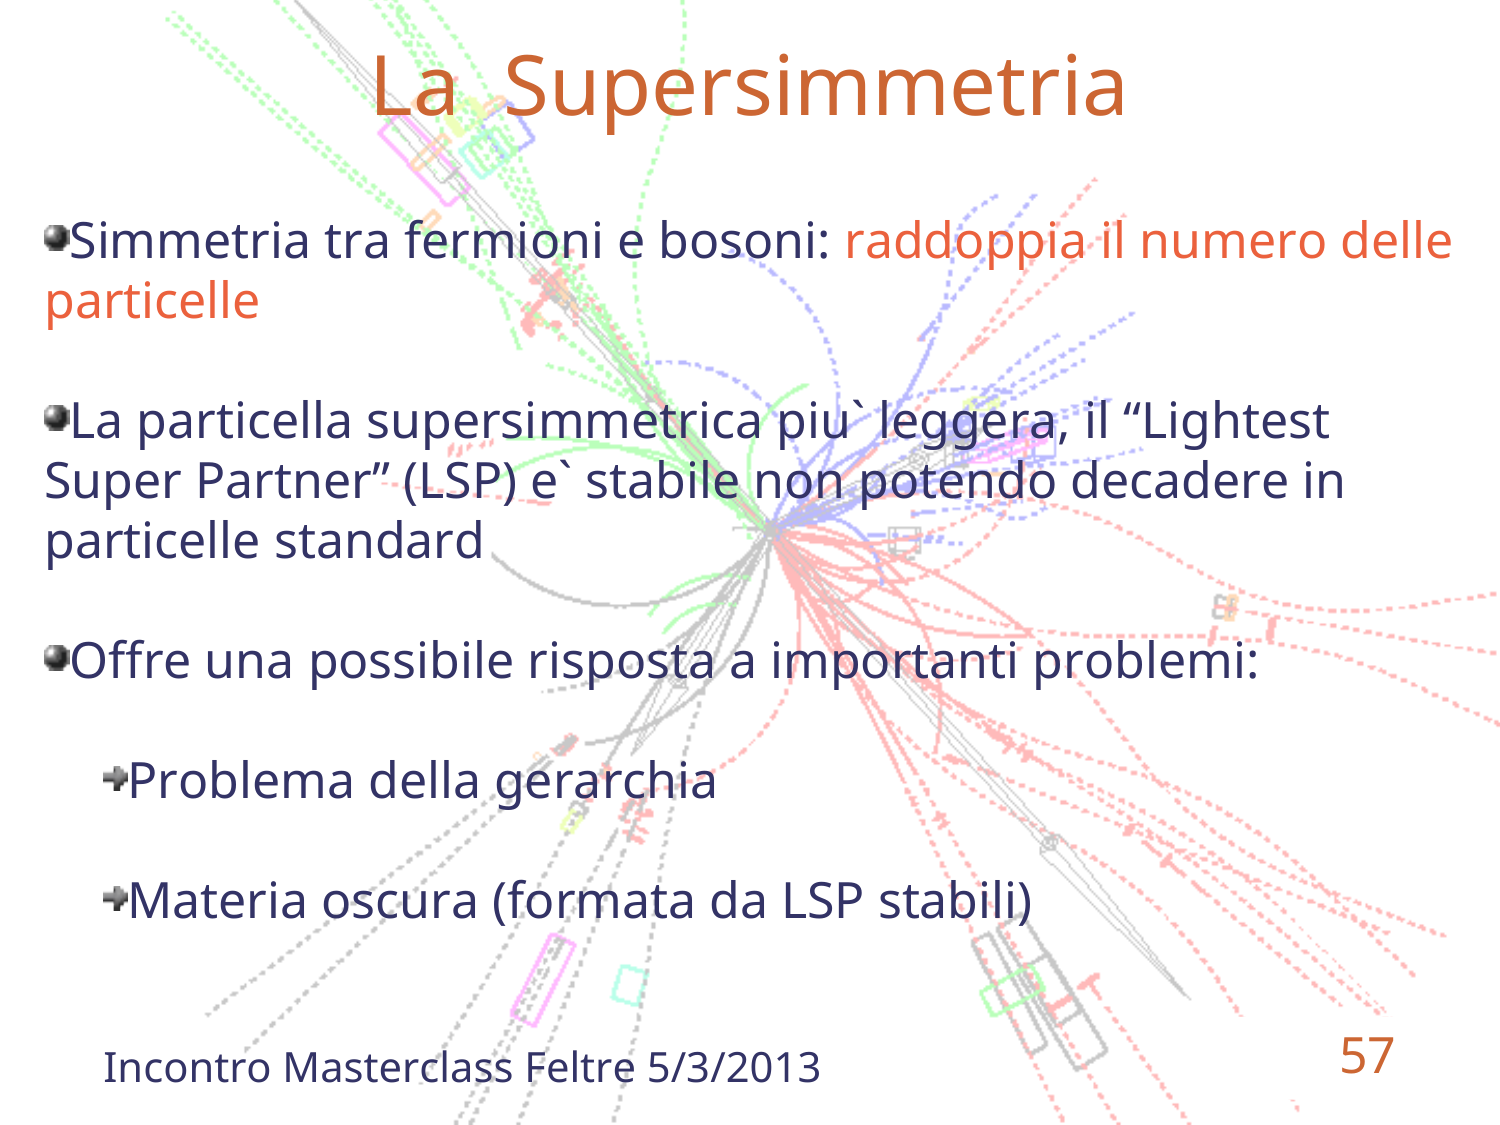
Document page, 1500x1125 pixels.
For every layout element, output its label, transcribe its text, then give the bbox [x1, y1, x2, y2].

title La Supersimmetria [37, 19, 1463, 148]
picture [755, 1056, 767, 1079]
text_box Simmetria tra fermioni e bosoni: raddoppia il numero delle particelle La particella supersimmetrica piu` leggera, il “Lightest Super Partner” (LSP) e` stabile non potendo decadere in particelle standard Offre una possibile risposta a importanti problemi: Problema della gerarchia Materia oscura (formata da LSP stabili) [29, 200, 1477, 1056]
picture [0, 0, 1500, 1125]
picture [293, 1056, 309, 1076]
